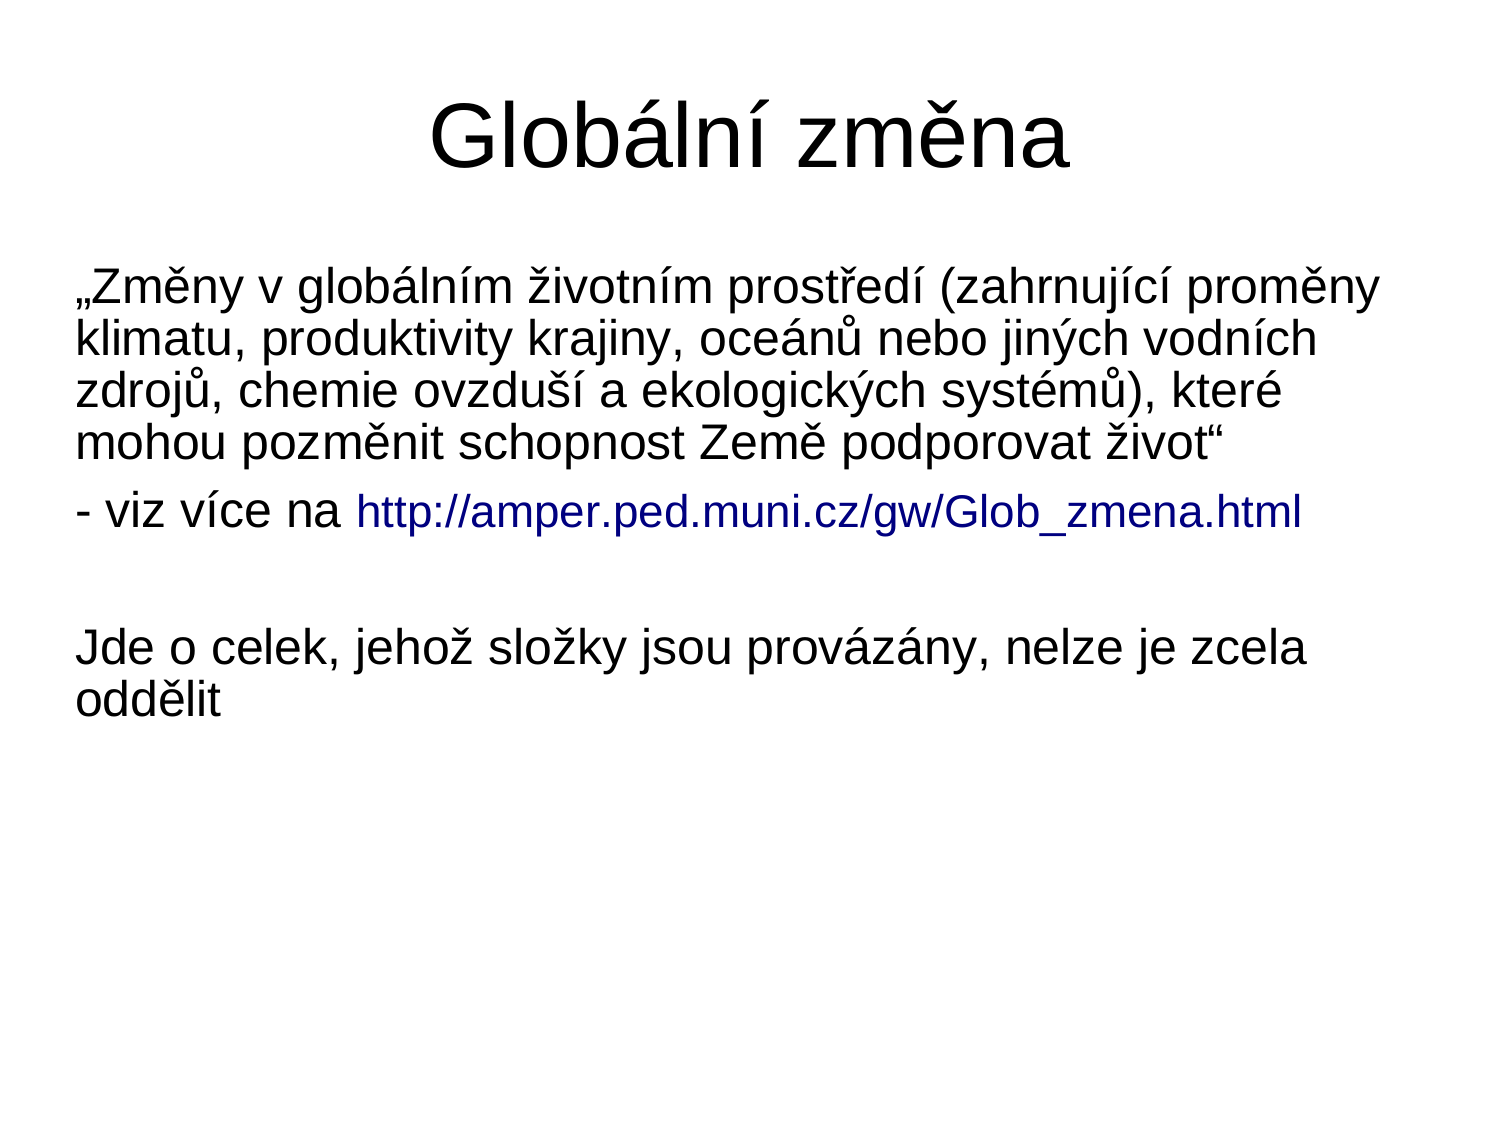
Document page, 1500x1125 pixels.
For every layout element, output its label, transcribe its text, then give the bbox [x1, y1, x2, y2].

list „Změny v globálním životním prostředí (zahrnující proměny klimatu, produktivity krajiny, oceánů nebo jiných vodních zdrojů, chemie ovzduší a ekologických systémů), které mohou pozměnit schopnost Země podporovat život“ - viz více na http://amper.ped.muni.cz/gw/Glob_zmena.html Jde o celek, jehož složky jsou provázány, nelze je zcela oddělit [75, 262, 1425, 1005]
title Globální změna [75, 54, 1425, 224]
